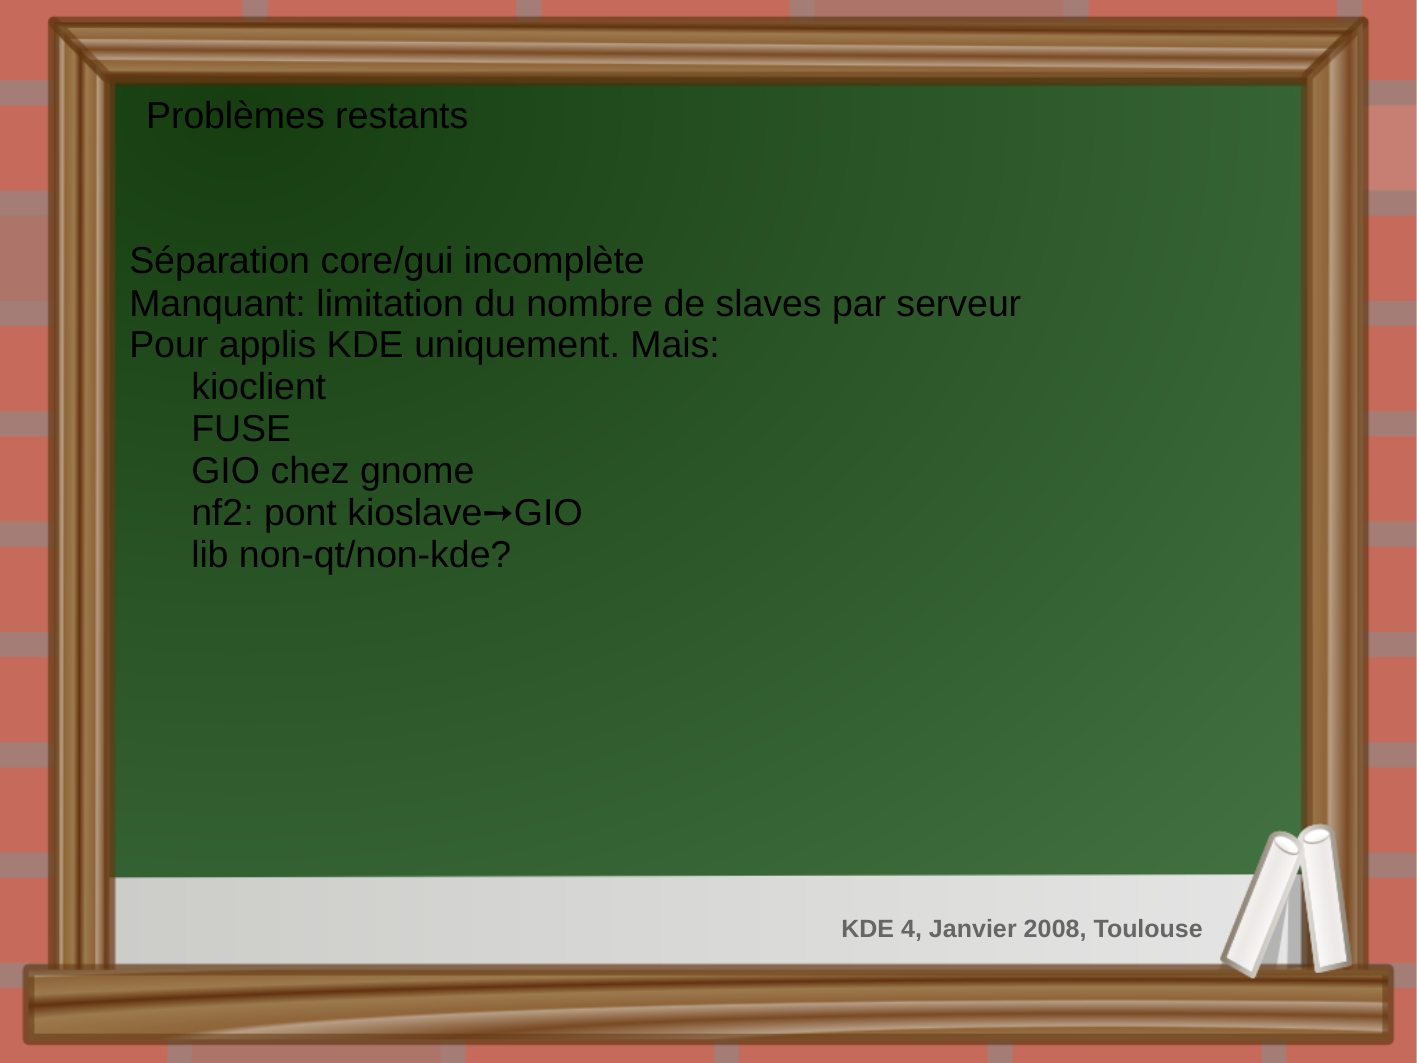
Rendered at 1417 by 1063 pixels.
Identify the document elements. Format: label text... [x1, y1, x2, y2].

picture [0, 0, 1417, 1063]
text_box Séparation core/gui incomplète Manquant: limitation du nombre de slaves par serveur Pour applis KDE uniquement. Mais: kioclient FUSE GIO chez gnome nf2: pont kioslave➙GIO lib non-qt/non-kde? [114, 232, 1268, 626]
text_box Problèmes restants [131, 87, 1313, 145]
